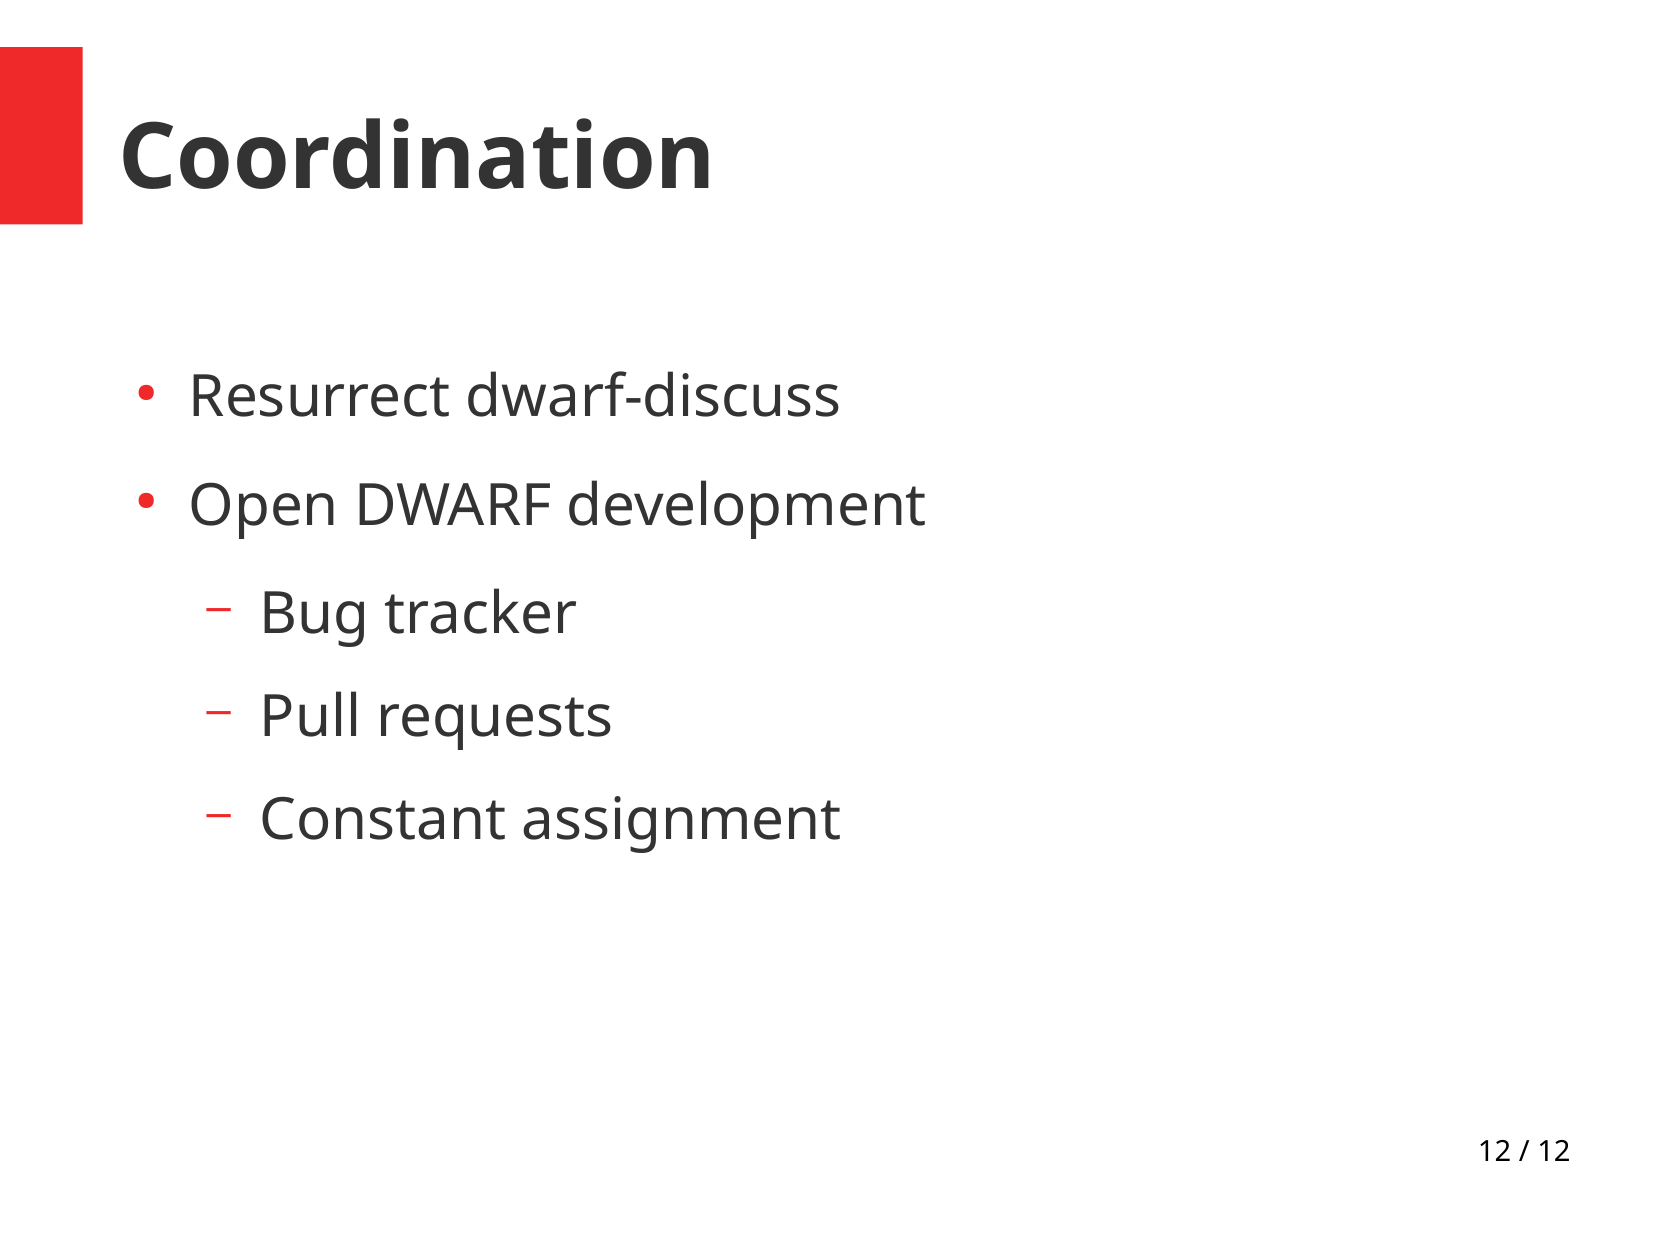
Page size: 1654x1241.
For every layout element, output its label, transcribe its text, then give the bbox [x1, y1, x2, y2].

title Coordination [118, 49, 1571, 257]
list Resurrect dwarf-discuss Open DWARF development Bug tracker Pull requests Constant assignment [118, 354, 1536, 1074]
